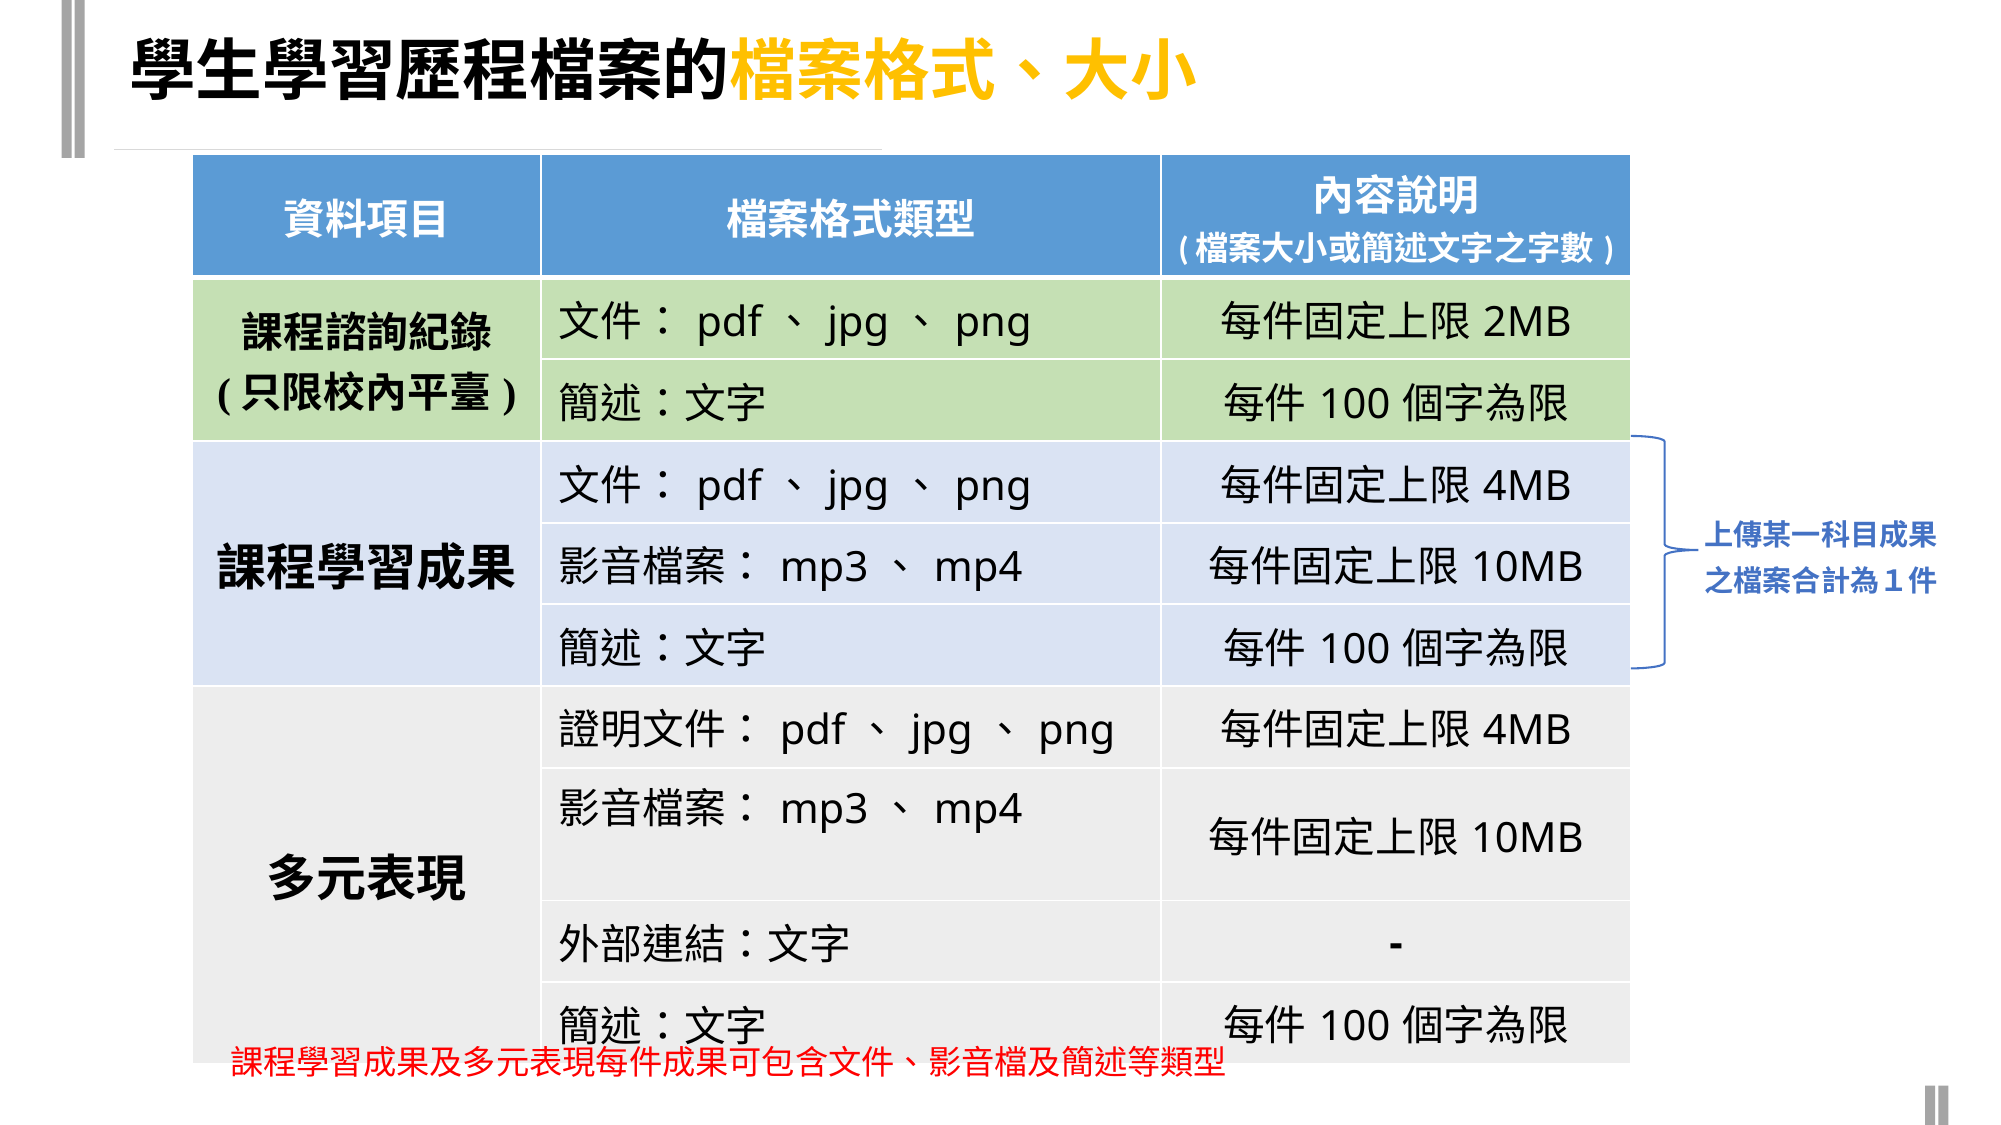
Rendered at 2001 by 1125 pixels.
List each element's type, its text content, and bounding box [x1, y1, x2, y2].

table_cell 每件固定上限10MB [1162, 769, 1630, 900]
table_cell 文件：pdf、jpg、png [542, 442, 1160, 522]
table_cell 文件：pdf、jpg、png [542, 280, 1160, 358]
table_cell 每件100個字為限 [1162, 360, 1630, 440]
text_box 課程學習成果及多元表現每件成果可包含文件、影音檔及簡述等類型 [215, 1021, 1243, 1089]
table_header 資料項目 [193, 155, 540, 275]
table_cell 外部連結：文字 [542, 901, 1160, 981]
table_cell - [1162, 901, 1630, 981]
table_cell 簡述：文字 [542, 605, 1160, 685]
table_cell 簡述：文字 [542, 983, 1160, 1021]
table_cell 每件100個字為限 [1162, 605, 1630, 685]
table_cell 課程諮詢紀錄 (只限校內平臺) [193, 280, 540, 440]
table_cell 每件固定上限10MB [1162, 524, 1630, 603]
table_cell 影音檔案：mp3、mp4 [542, 769, 1160, 900]
table_header 檔案格式類型 [542, 155, 1160, 275]
table_cell 每件固定上限4MB [1162, 442, 1630, 522]
table_cell 證明文件：pdf、jpg、png [542, 687, 1160, 767]
table_cell 課程學習成果 [193, 442, 540, 685]
table_cell 簡述：文字 [542, 360, 1160, 440]
table_cell 每件100個字為限 [1162, 983, 1630, 1063]
list 學生學習歷程檔案的檔案格式、大小 [114, 29, 1415, 118]
text_box 上傳某一科目成果之檔案合計為１件 [1689, 498, 1954, 605]
table_cell 每件固定上限4MB [1162, 687, 1630, 767]
table_cell 多元表現 [193, 687, 540, 1063]
table_cell 每件固定上限2MB [1162, 280, 1630, 358]
table_header 內容說明 (檔案大小或簡述文字之字數) [1162, 155, 1630, 275]
table_cell 影音檔案：mp3、mp4 [542, 524, 1160, 603]
